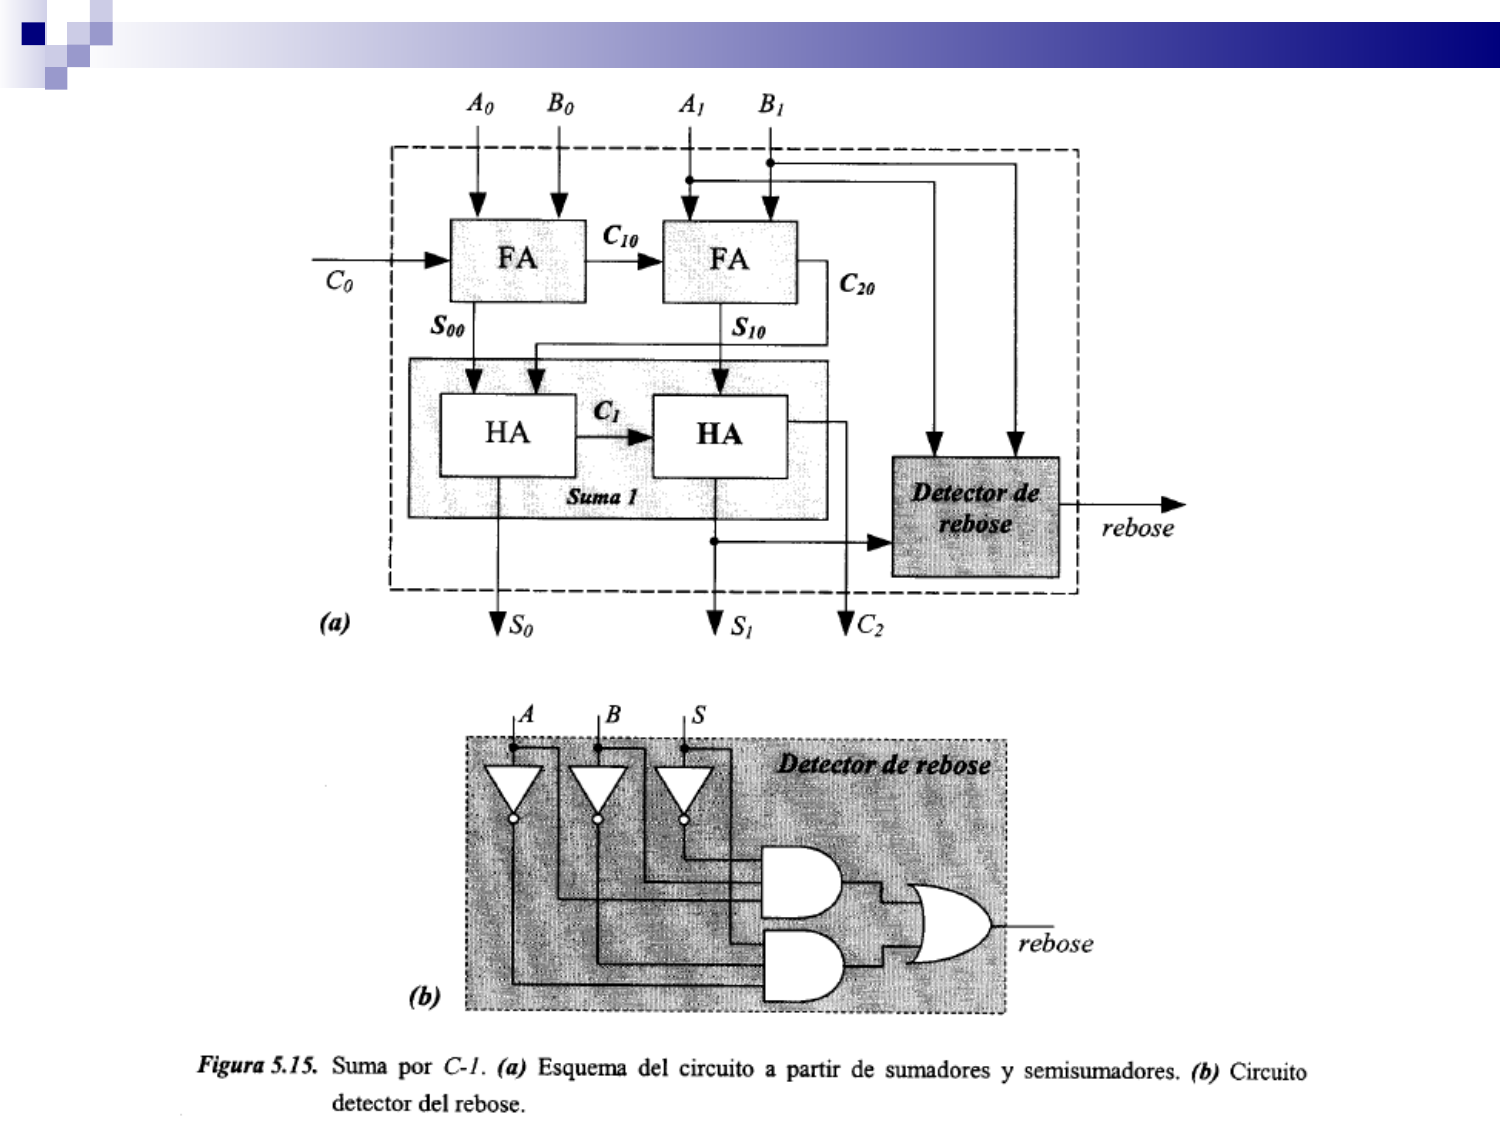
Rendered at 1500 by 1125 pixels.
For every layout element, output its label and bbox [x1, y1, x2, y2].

picture [159, 83, 1317, 1125]
